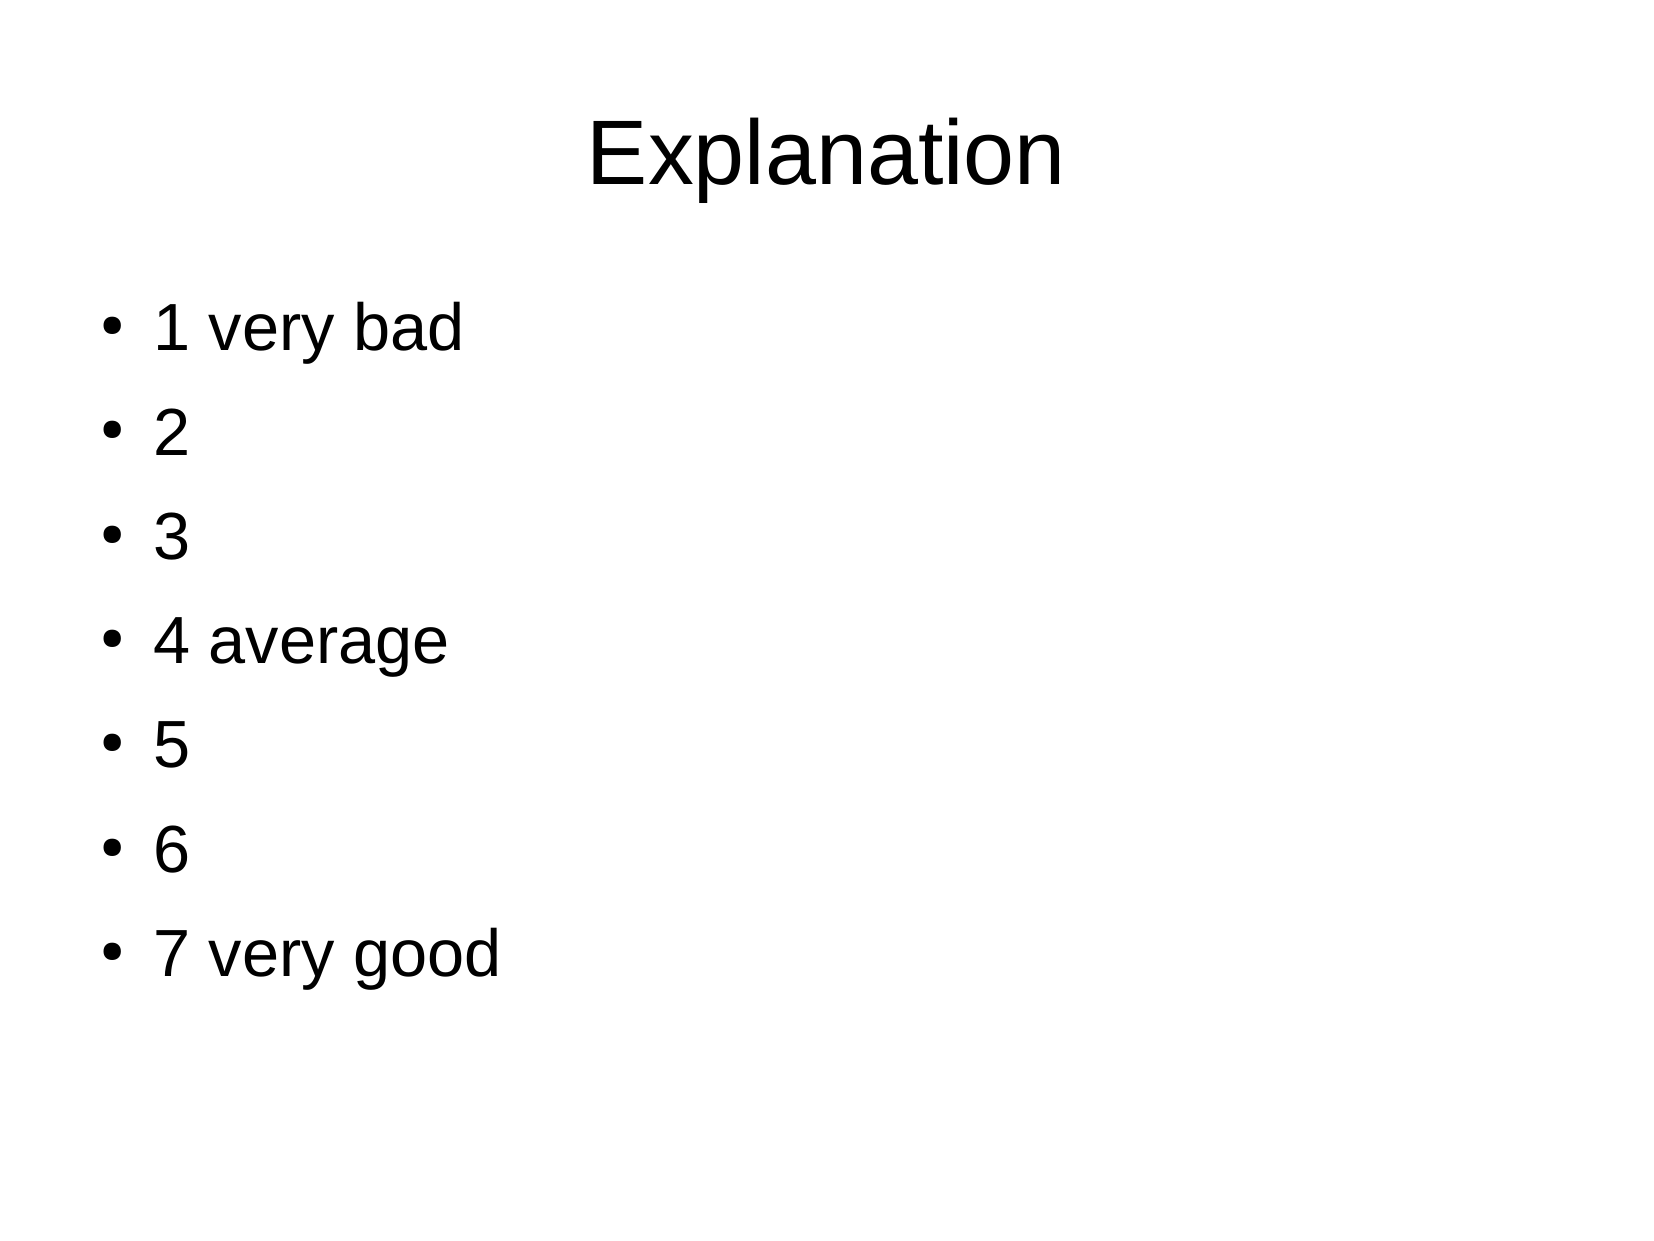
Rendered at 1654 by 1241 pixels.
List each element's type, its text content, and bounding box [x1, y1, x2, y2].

title Explanation [82, 49, 1571, 257]
list 1 very bad 2 3 4 average 5 6 7 very good [82, 290, 1571, 1010]
